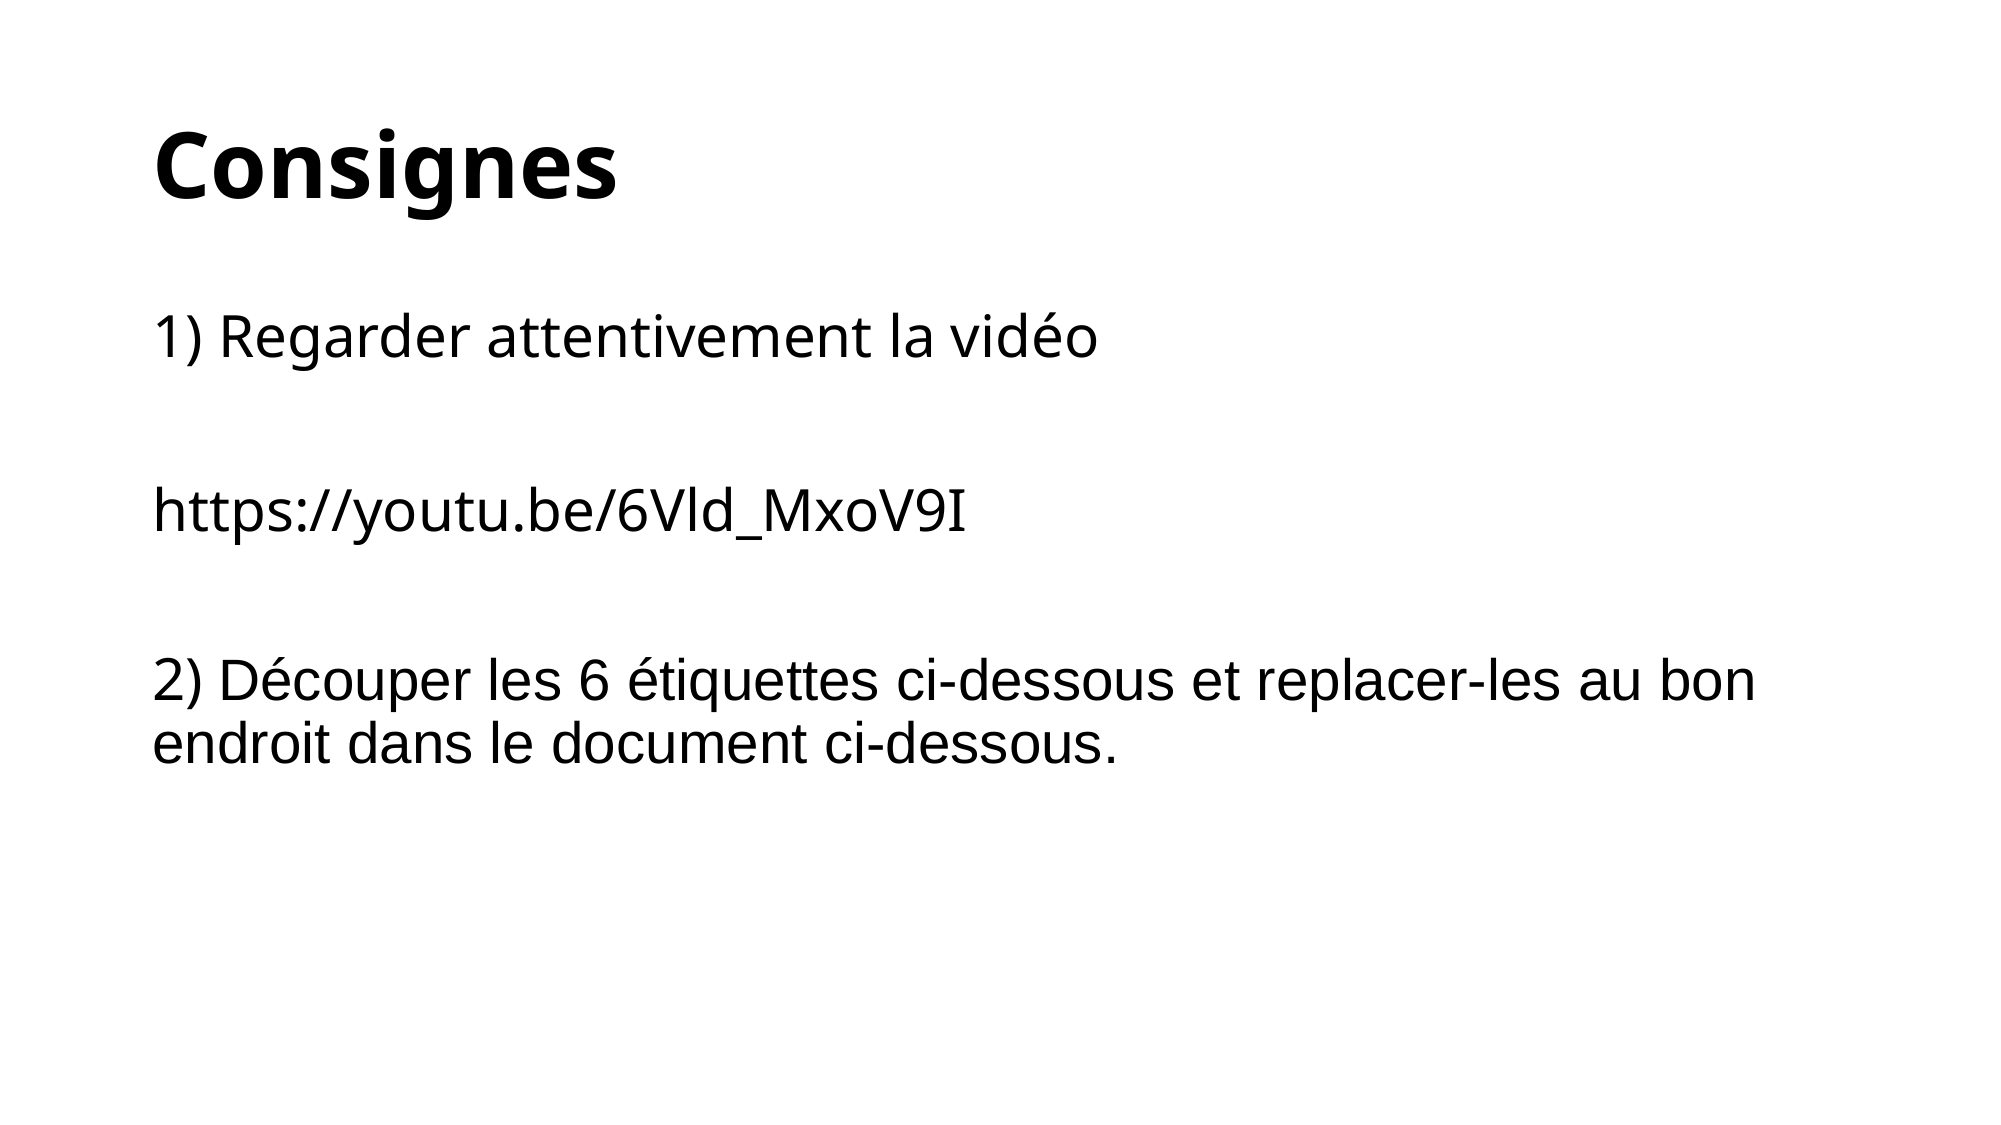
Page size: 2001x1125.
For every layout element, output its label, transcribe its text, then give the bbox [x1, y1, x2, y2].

title Consignes [137, 59, 1863, 278]
list 1) Regarder attentivement la vidéo https://youtu.be/6Vld_MxoV9I 2) Découper les 6 étiquettes ci-dessous et replacer-les au bon endroit dans le document ci-dessous. [137, 299, 1863, 1014]
